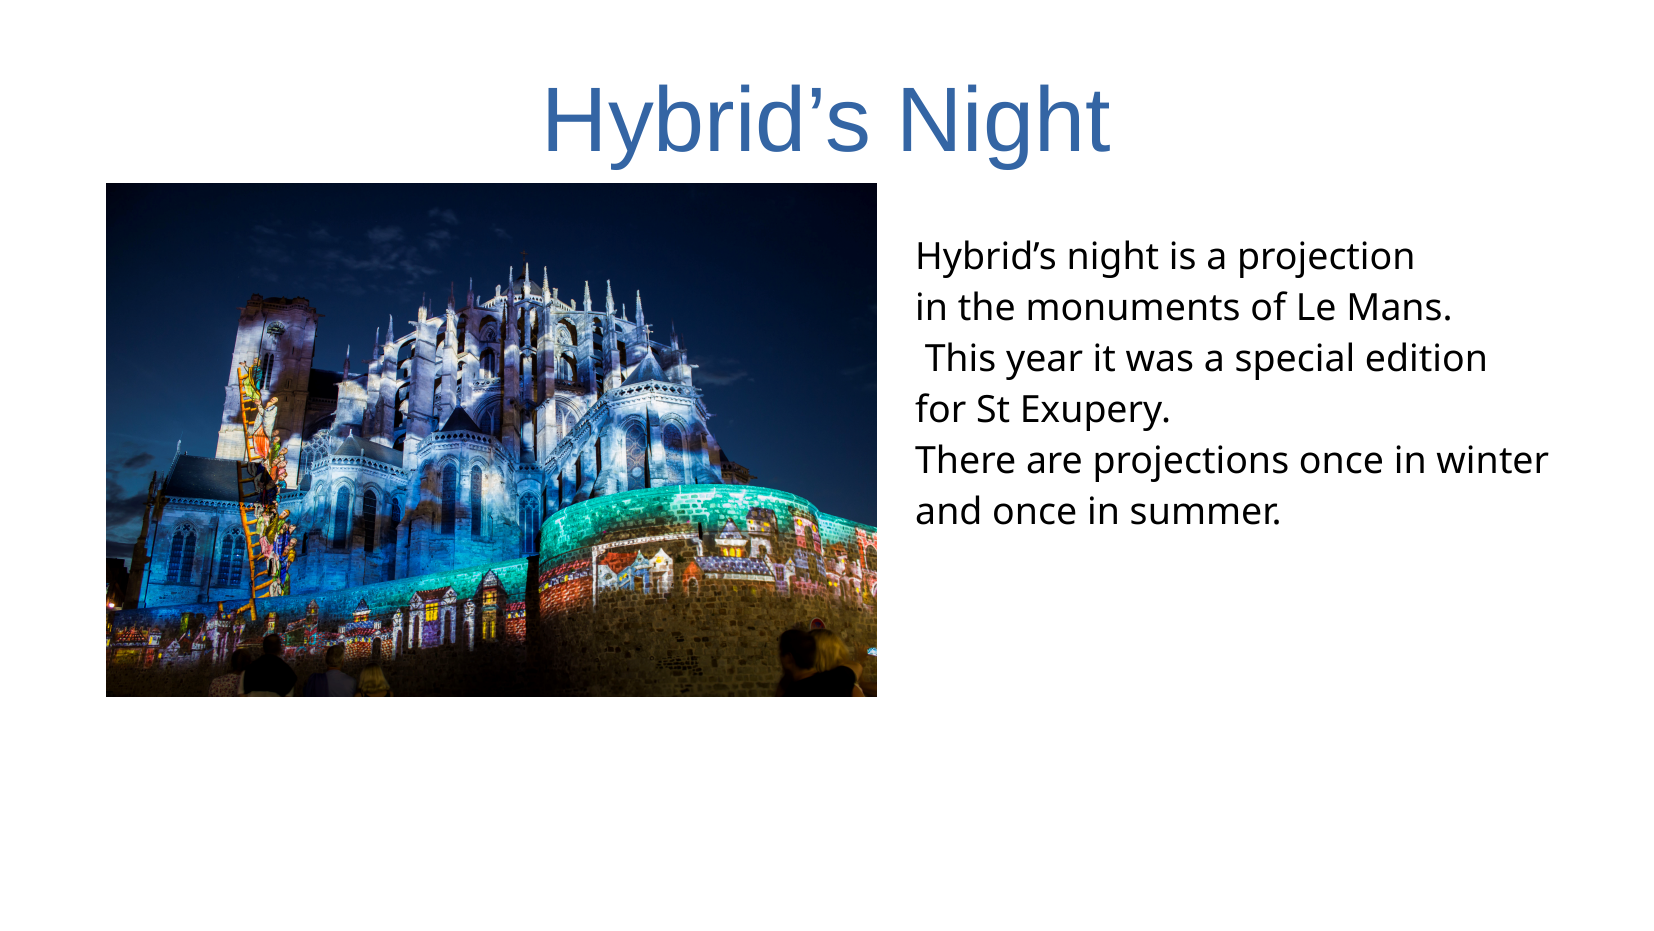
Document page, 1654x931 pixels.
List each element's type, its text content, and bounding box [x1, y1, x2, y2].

title Hybrid’s Night [82, 37, 1571, 193]
picture [106, 183, 877, 697]
text_box Hybrid’s night is a projection in the monuments of Le Mans. This year it was a special edition for St Exupery. There are projections once in winter and once in summer. [900, 222, 1588, 554]
